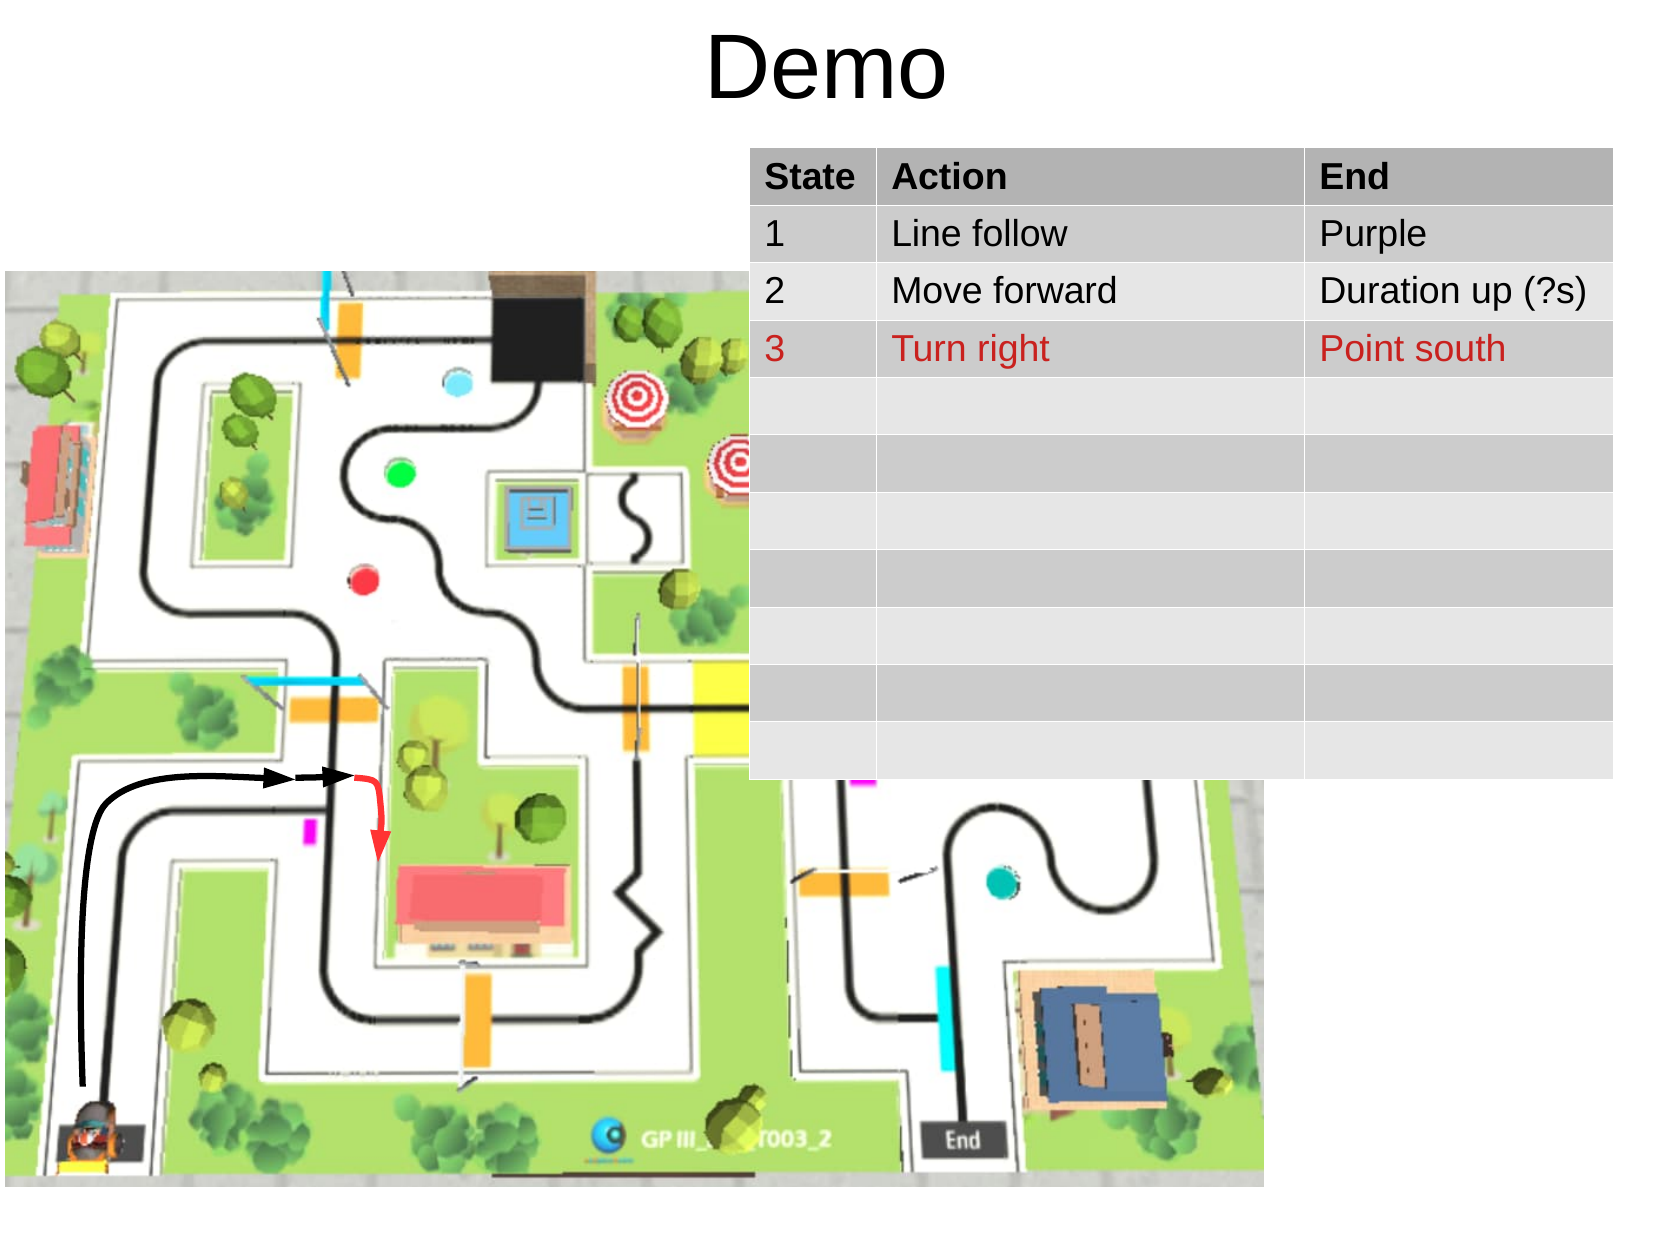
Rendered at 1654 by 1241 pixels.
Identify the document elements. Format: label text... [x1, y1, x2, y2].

table_header Action [877, 148, 1304, 205]
table_cell [1305, 665, 1613, 721]
table_cell [1305, 722, 1613, 779]
table_cell [877, 665, 1304, 721]
table_cell [877, 435, 1304, 492]
table_cell [750, 435, 876, 492]
table_cell [877, 493, 1304, 549]
table_cell Duration up (?s) [1305, 263, 1613, 320]
table_cell [1305, 493, 1613, 549]
table_header State [750, 148, 876, 205]
table_cell [750, 722, 876, 779]
table_cell [877, 608, 1304, 664]
table_cell Turn right [877, 321, 1304, 377]
table_cell 1 [750, 206, 876, 262]
table_cell [750, 665, 876, 721]
table_cell Move forward [877, 263, 1304, 320]
table_cell [750, 378, 876, 434]
table_cell [1305, 378, 1613, 434]
picture [5, 271, 1264, 1187]
table_header End [1305, 148, 1613, 205]
table_cell [750, 493, 876, 549]
table_cell [1305, 435, 1613, 492]
table_cell [1305, 550, 1613, 607]
table_cell [877, 722, 1304, 779]
table_cell Purple [1305, 206, 1613, 262]
title Demo [82, 15, 1571, 119]
table_cell 2 [750, 263, 876, 320]
table_cell [750, 550, 876, 607]
table_cell [877, 378, 1304, 434]
table_cell [750, 608, 876, 664]
table_cell 3 [750, 321, 876, 377]
table_cell [877, 550, 1304, 607]
table_cell [1305, 608, 1613, 664]
table_cell Line follow [877, 206, 1304, 262]
table_cell Point south [1305, 321, 1613, 377]
